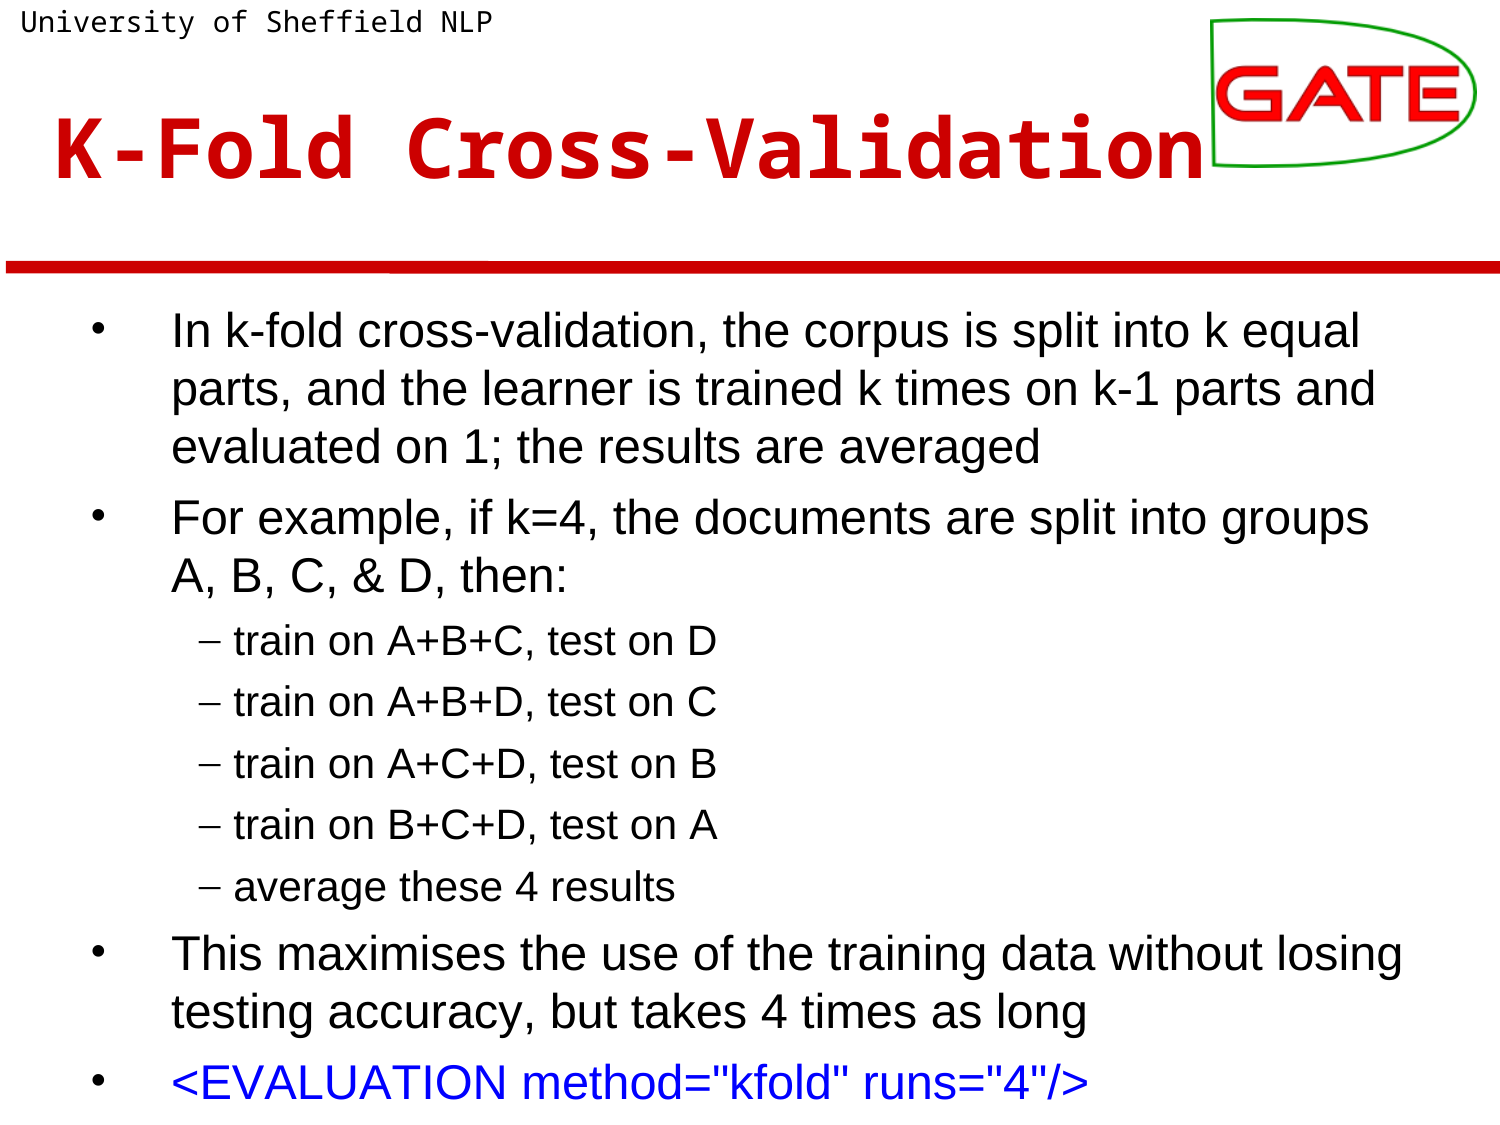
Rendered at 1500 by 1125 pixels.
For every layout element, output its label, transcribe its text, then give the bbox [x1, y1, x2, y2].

list In k-fold cross-validation, the corpus is split into k equal parts, and the learner is trained k times on k-1 parts and evaluated on 1; the results are averaged For example, if k=4, the documents are split into groups A, B, C, & D, then: train on A+B+C, test on D train on A+B+D, test on C train on A+C+D, test on B train on B+C+D, test on A average these 4 results This maximises the use of the training data without losing testing accuracy, but takes 4 times as long <EVALUATION method="kfold" runs="4"/> [74, 290, 1424, 1125]
title K-Fold Cross-Validation [41, 37, 1390, 253]
picture [1210, 18, 1477, 168]
